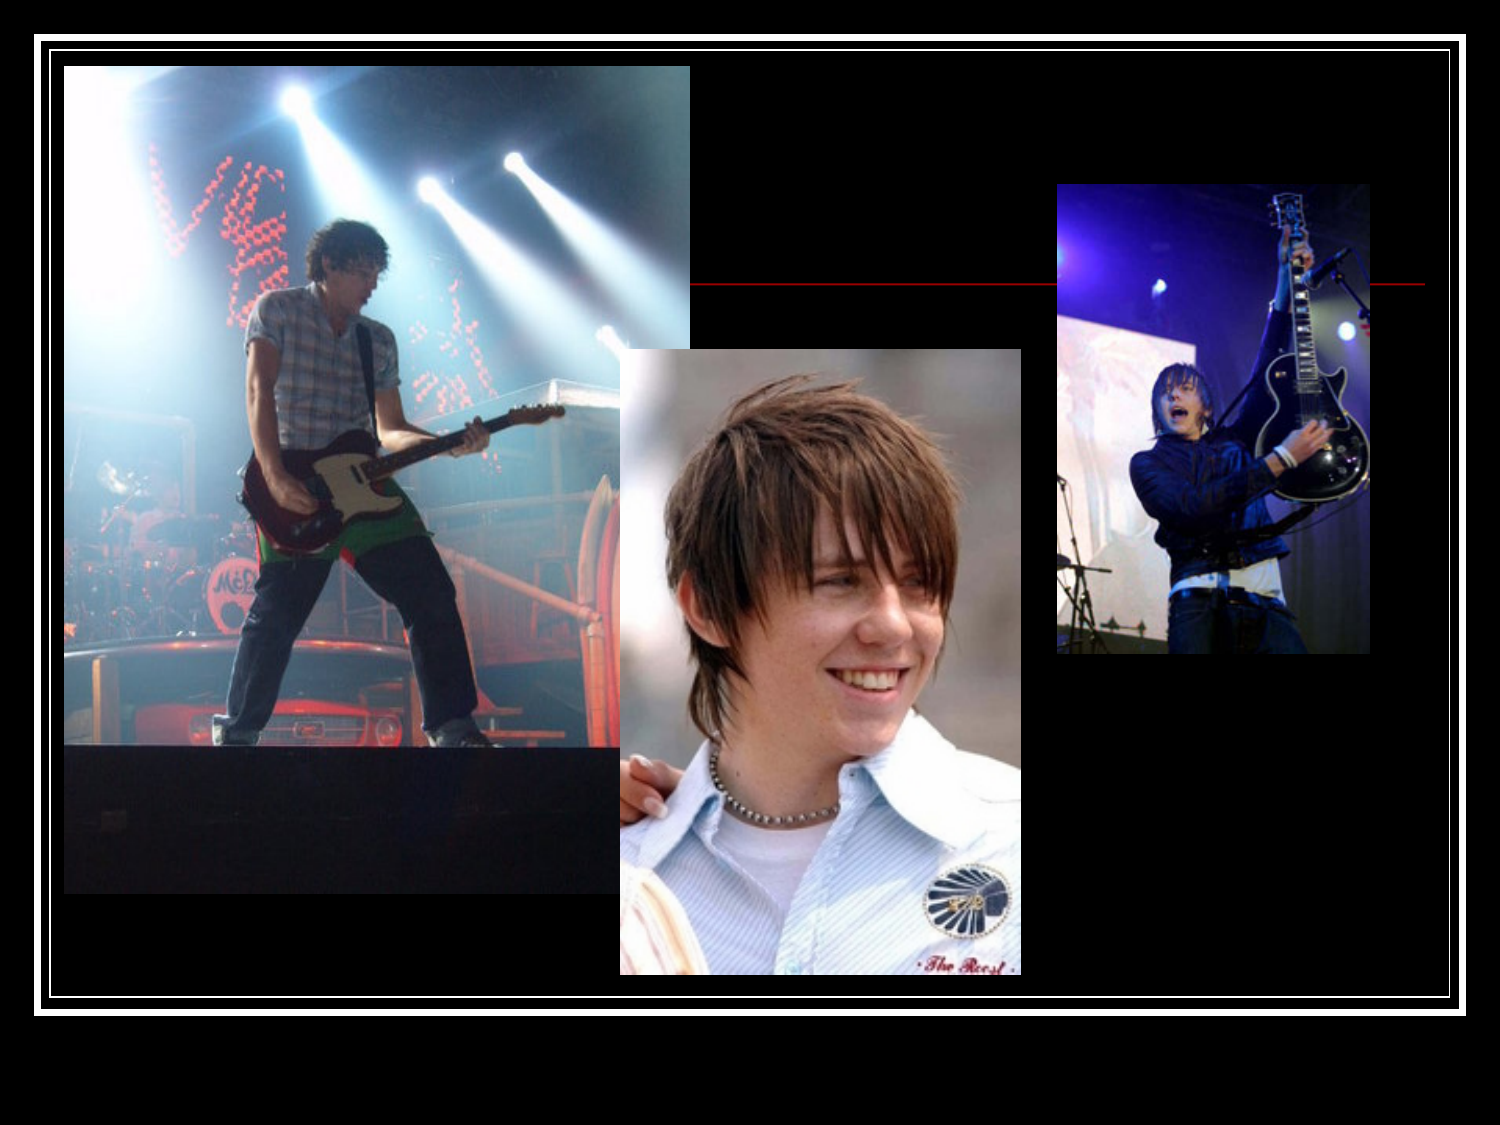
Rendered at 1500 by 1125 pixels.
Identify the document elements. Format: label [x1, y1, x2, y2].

picture [64, 66, 1021, 975]
picture [1057, 184, 1370, 654]
